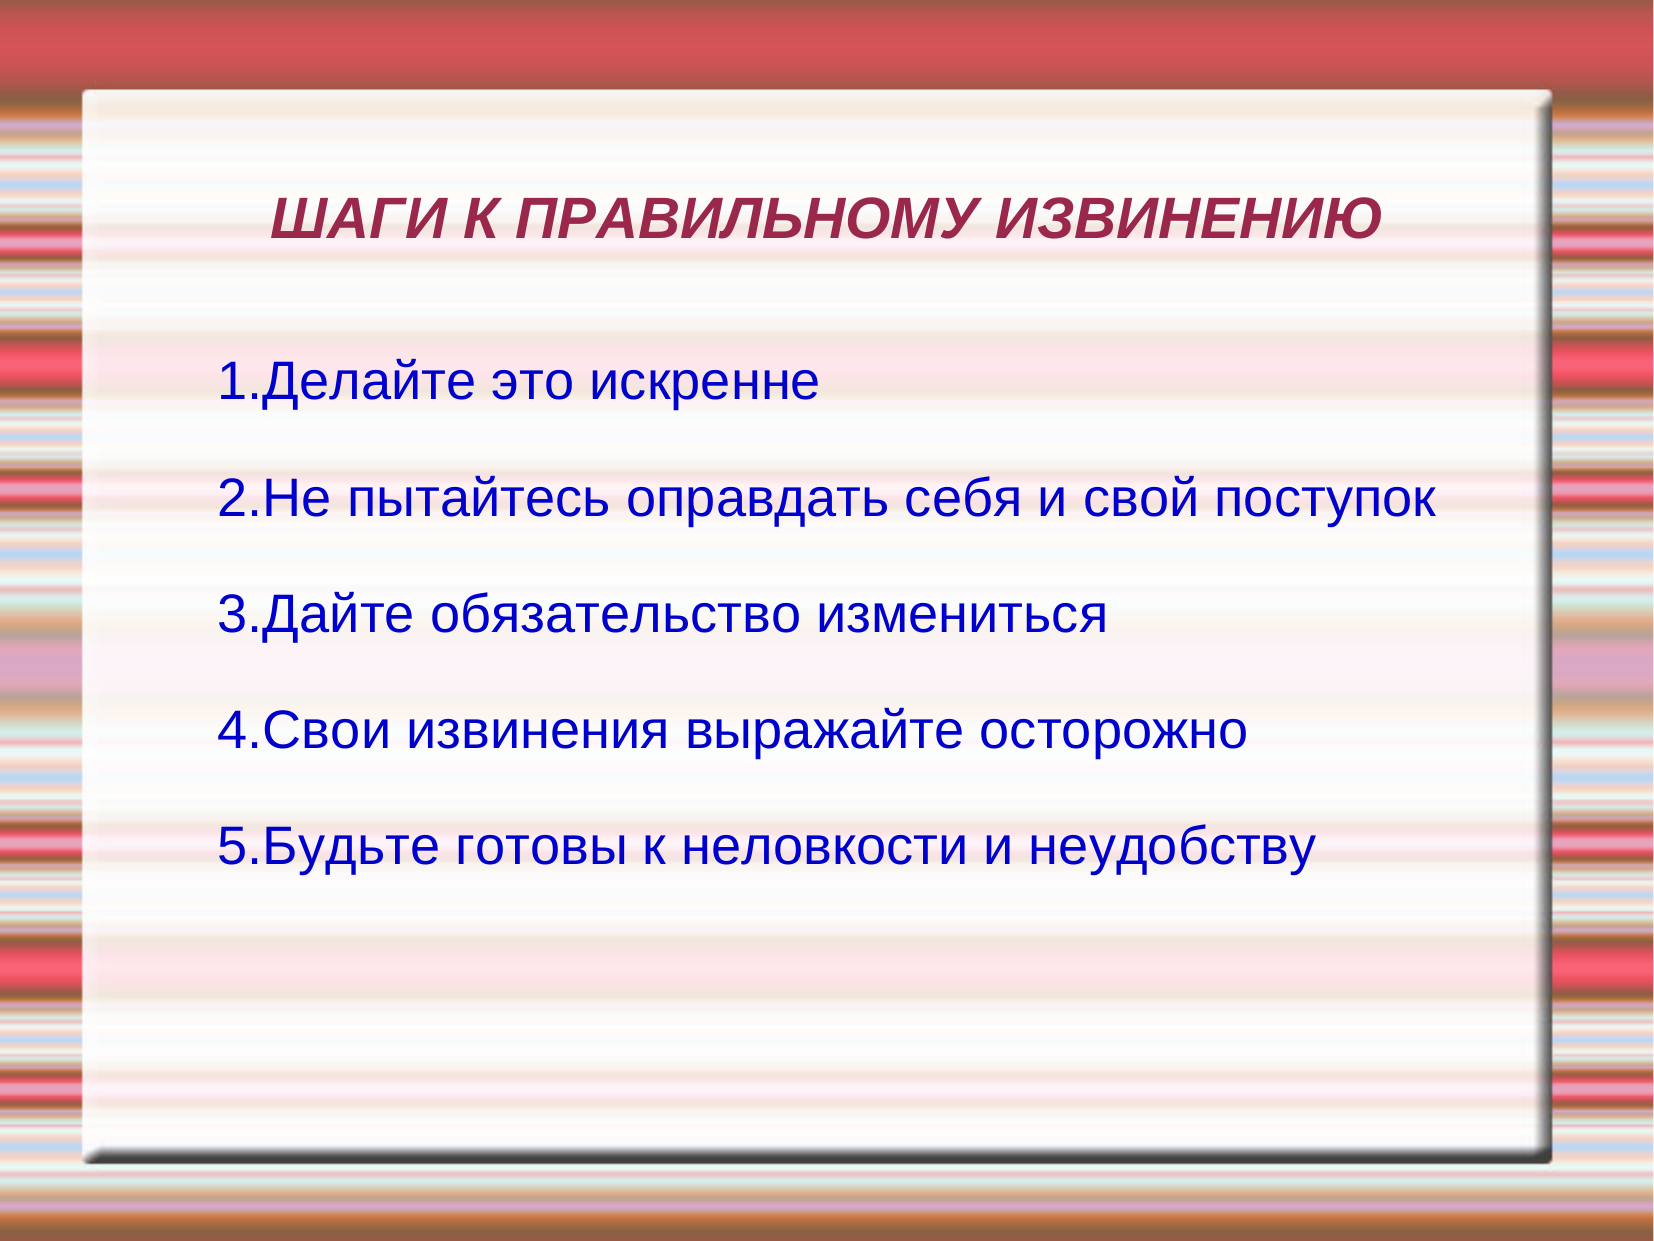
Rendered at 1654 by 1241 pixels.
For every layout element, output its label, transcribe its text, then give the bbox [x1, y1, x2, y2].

list 1.Делайте это искренне 2.Не пытайтесь оправдать себя и свой поступок 3.Дайте обязательство измениться 4.Свои извинения выражайте осторожно 5.Будьте готовы к неловкости и неудобству [134, 350, 1516, 1132]
picture [0, 0, 1654, 1241]
title ШАГИ К ПРАВИЛЬНОМУ ИЗВИНЕНИЮ [121, 114, 1534, 322]
